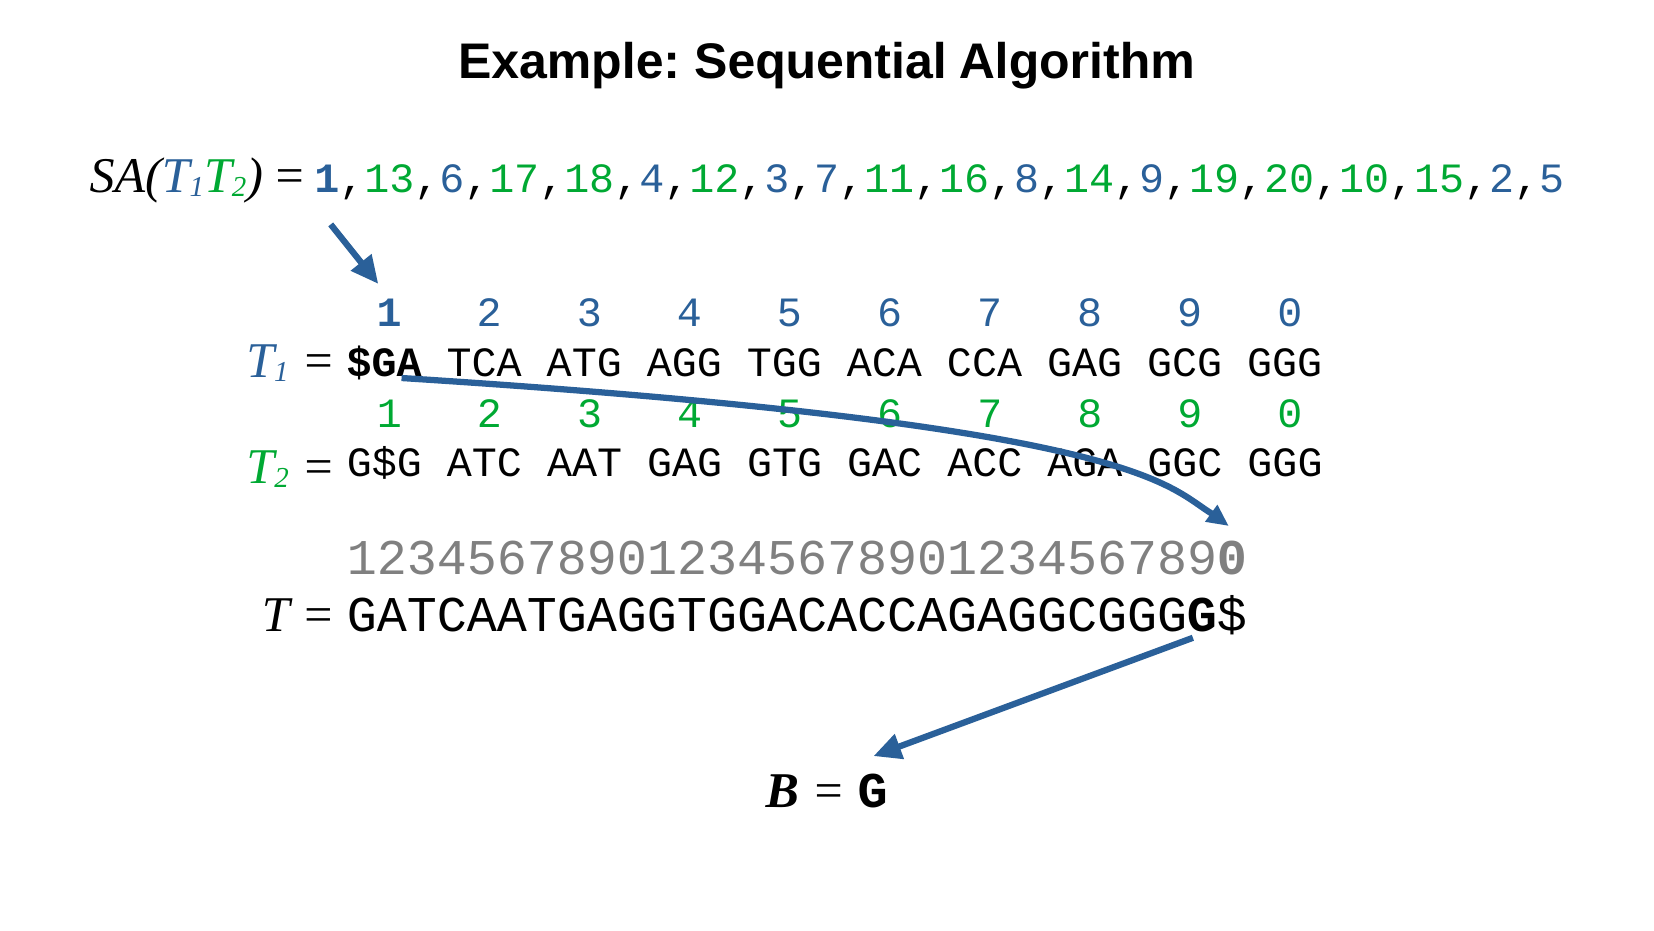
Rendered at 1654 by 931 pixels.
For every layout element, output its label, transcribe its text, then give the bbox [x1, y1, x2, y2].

text_box 123456789012345678901234567890 GATCAATGAGGTGGACACCAGAGGCGGGG$ [332, 525, 1262, 654]
text_box T1 = [200, 325, 331, 396]
text_box B = G [165, 755, 1489, 831]
text_box 1 2 3 4 5 6 7 8 9 0 G$G ATC AAT GAG GTG GAC ACC AGA GGC GGG [465, 378, 1347, 497]
text_box SA(T1T2) = 1,13,6,17,18,4,12,3,7,11,16,8,14,9,19,20,10,15,2,5 [18, 114, 1636, 240]
text_box T2 = [200, 431, 350, 503]
text_box Example: Sequential Algorithm [118, 0, 1536, 125]
text_box 1 2 3 4 5 6 7 8 9 0 $GA TCA ATG AGG TGG ACA CCA GAG GCG GGG [331, 277, 1347, 397]
text_box T = [200, 579, 350, 650]
text_box 1 2 3 4 5 6 7 8 9 0 G$G ATC AAT GAG GTG GAC ACC AGA GGC GGG [332, 378, 1179, 497]
